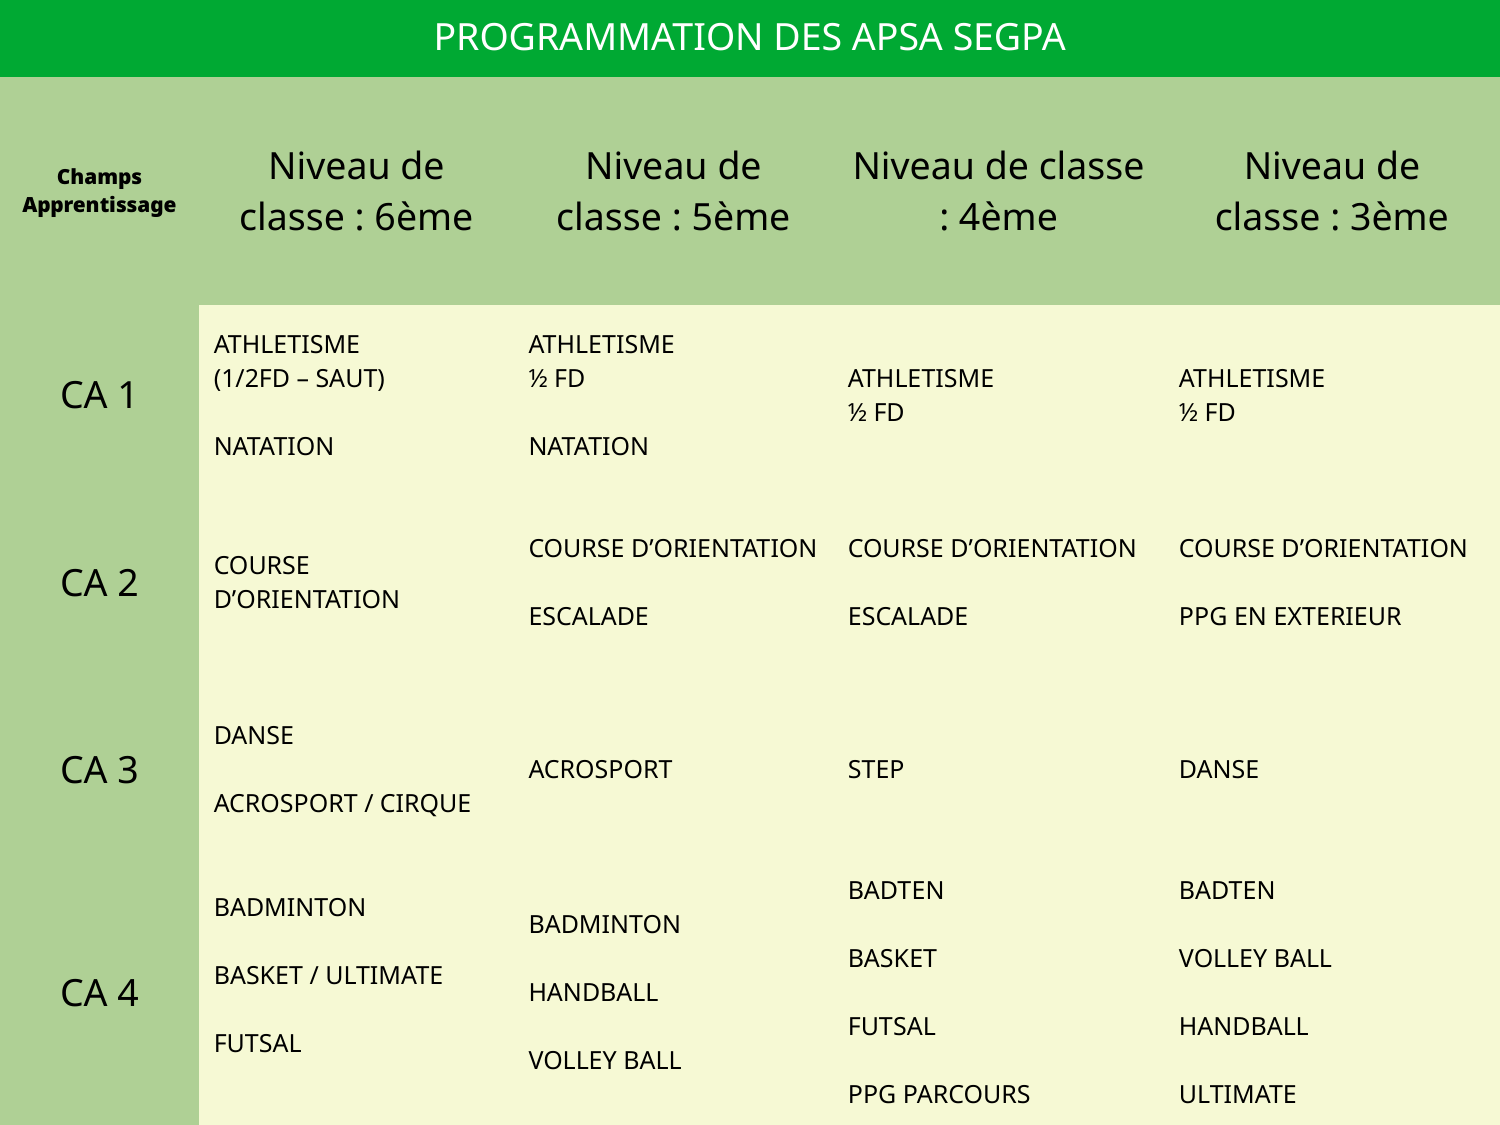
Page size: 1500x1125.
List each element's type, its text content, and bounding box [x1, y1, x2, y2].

table_cell Niveau de classe : 3ème [1164, 77, 1500, 305]
table_cell COURSE D’ORIENTATION [199, 484, 514, 679]
table_cell Niveau de classe : 6ème [199, 77, 514, 305]
table_cell DANSE [1164, 679, 1500, 859]
table_cell BADTEN BASKET FUTSAL PPG PARCOURS [833, 859, 1164, 1125]
table_cell Champs Apprentissage [0, 77, 199, 305]
table_cell ATHLETISME ½ FD [1164, 305, 1500, 484]
table_cell Niveau de classe : 4ème [833, 77, 1164, 305]
table_cell BADMINTON BASKET / ULTIMATE FUTSAL [199, 859, 514, 1125]
table_cell COURSE D’ORIENTATION ESCALADE [833, 484, 1164, 679]
table_cell COURSE D’ORIENTATION PPG EN EXTERIEUR [1164, 484, 1500, 679]
table_cell BADTEN VOLLEY BALL HANDBALL ULTIMATE [1164, 859, 1500, 1125]
table_cell ATHLETISME (1/2FD – SAUT) NATATION [199, 305, 514, 484]
table_cell ATHLETISME ½ FD [833, 305, 1164, 484]
table_cell ATHLETISME ½ FD NATATION [514, 305, 833, 484]
table_cell CA 4 [0, 859, 199, 1125]
table_cell CA 3 [0, 679, 199, 859]
table_cell STEP [833, 679, 1164, 859]
table_cell CA 1 [0, 305, 199, 484]
table_header PROGRAMMATION DES APSA SEGPA [0, 0, 1500, 77]
table_cell Niveau de classe : 5ème [514, 77, 833, 305]
table_cell BADMINTON HANDBALL VOLLEY BALL [514, 859, 833, 1125]
table_cell ACROSPORT [514, 679, 833, 859]
table_cell CA 2 [0, 484, 199, 679]
table_cell COURSE D’ORIENTATION ESCALADE [514, 484, 833, 679]
table_cell DANSE ACROSPORT / CIRQUE [199, 679, 514, 859]
